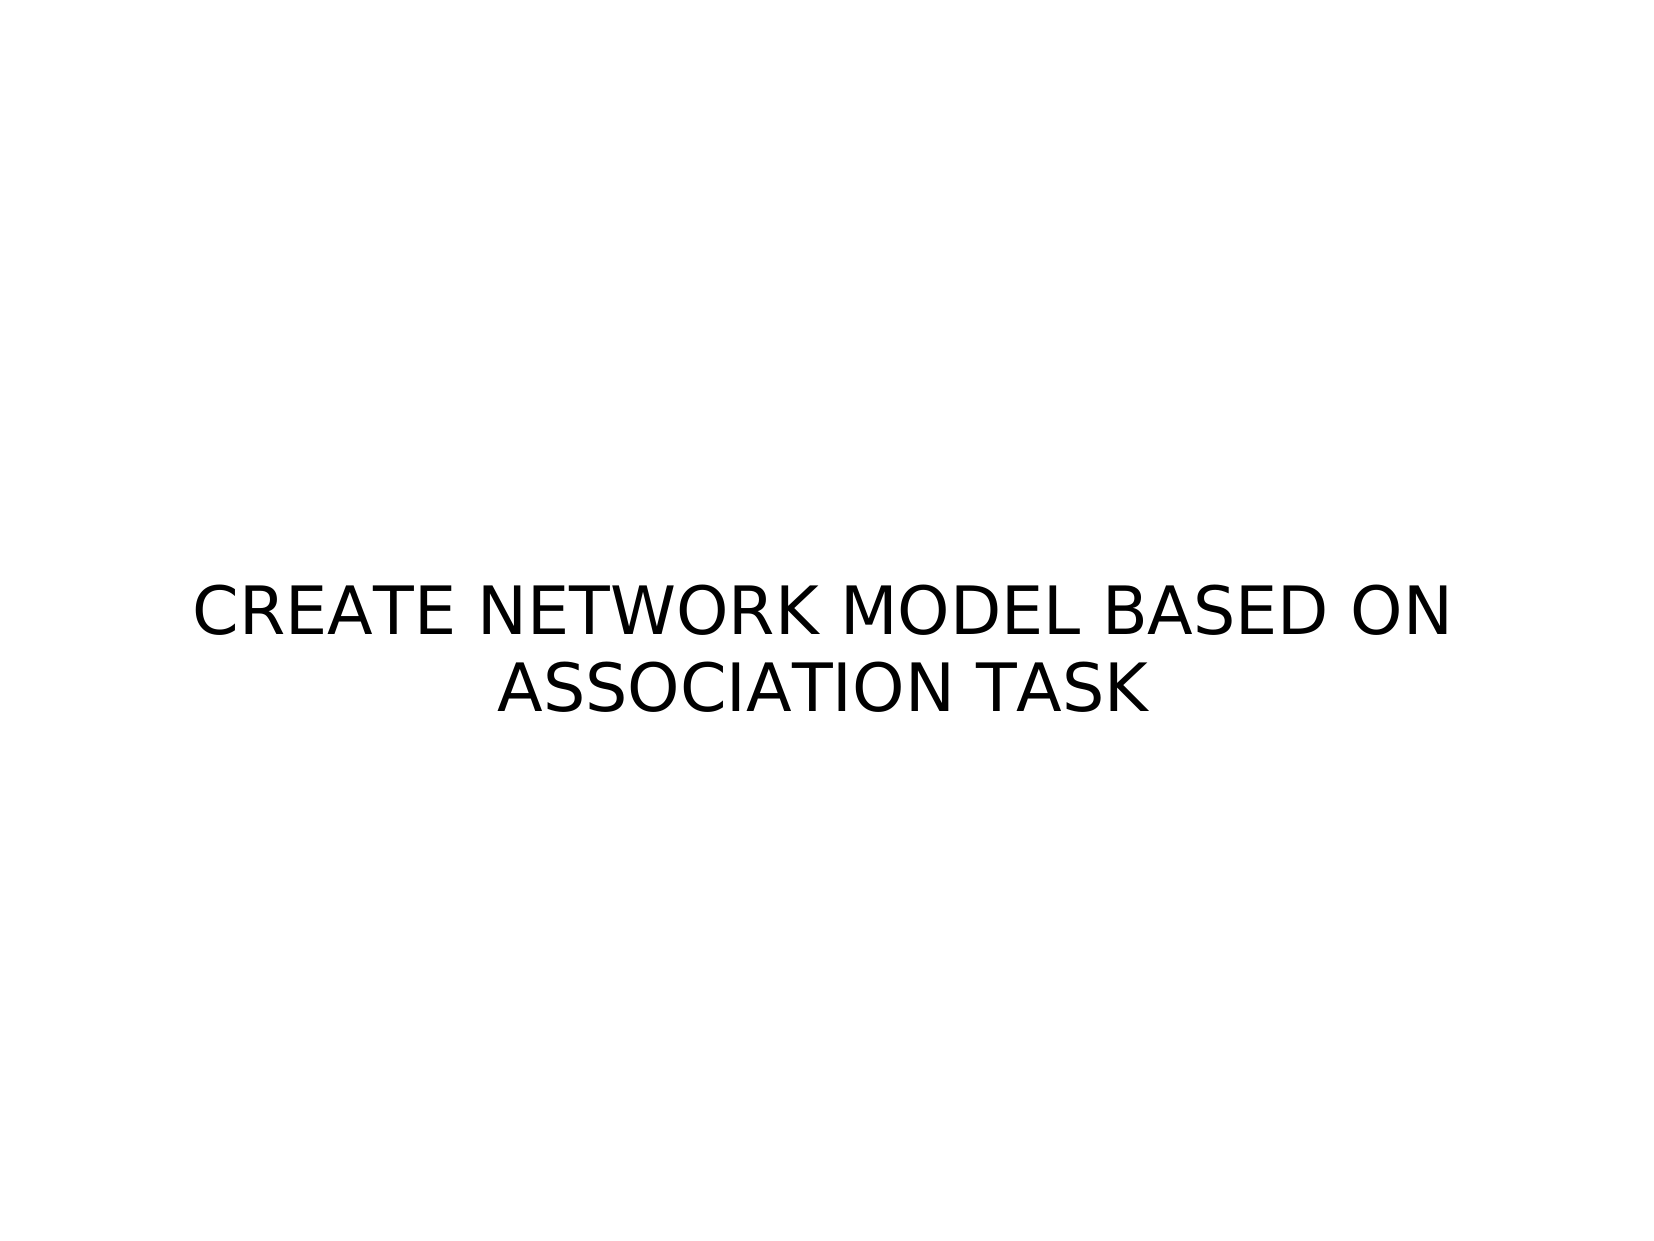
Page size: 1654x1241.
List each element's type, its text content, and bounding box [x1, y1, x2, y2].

subtitle CREATE NETWORK MODEL BASED ON ASSOCIATION TASK [82, 290, 1565, 1010]
